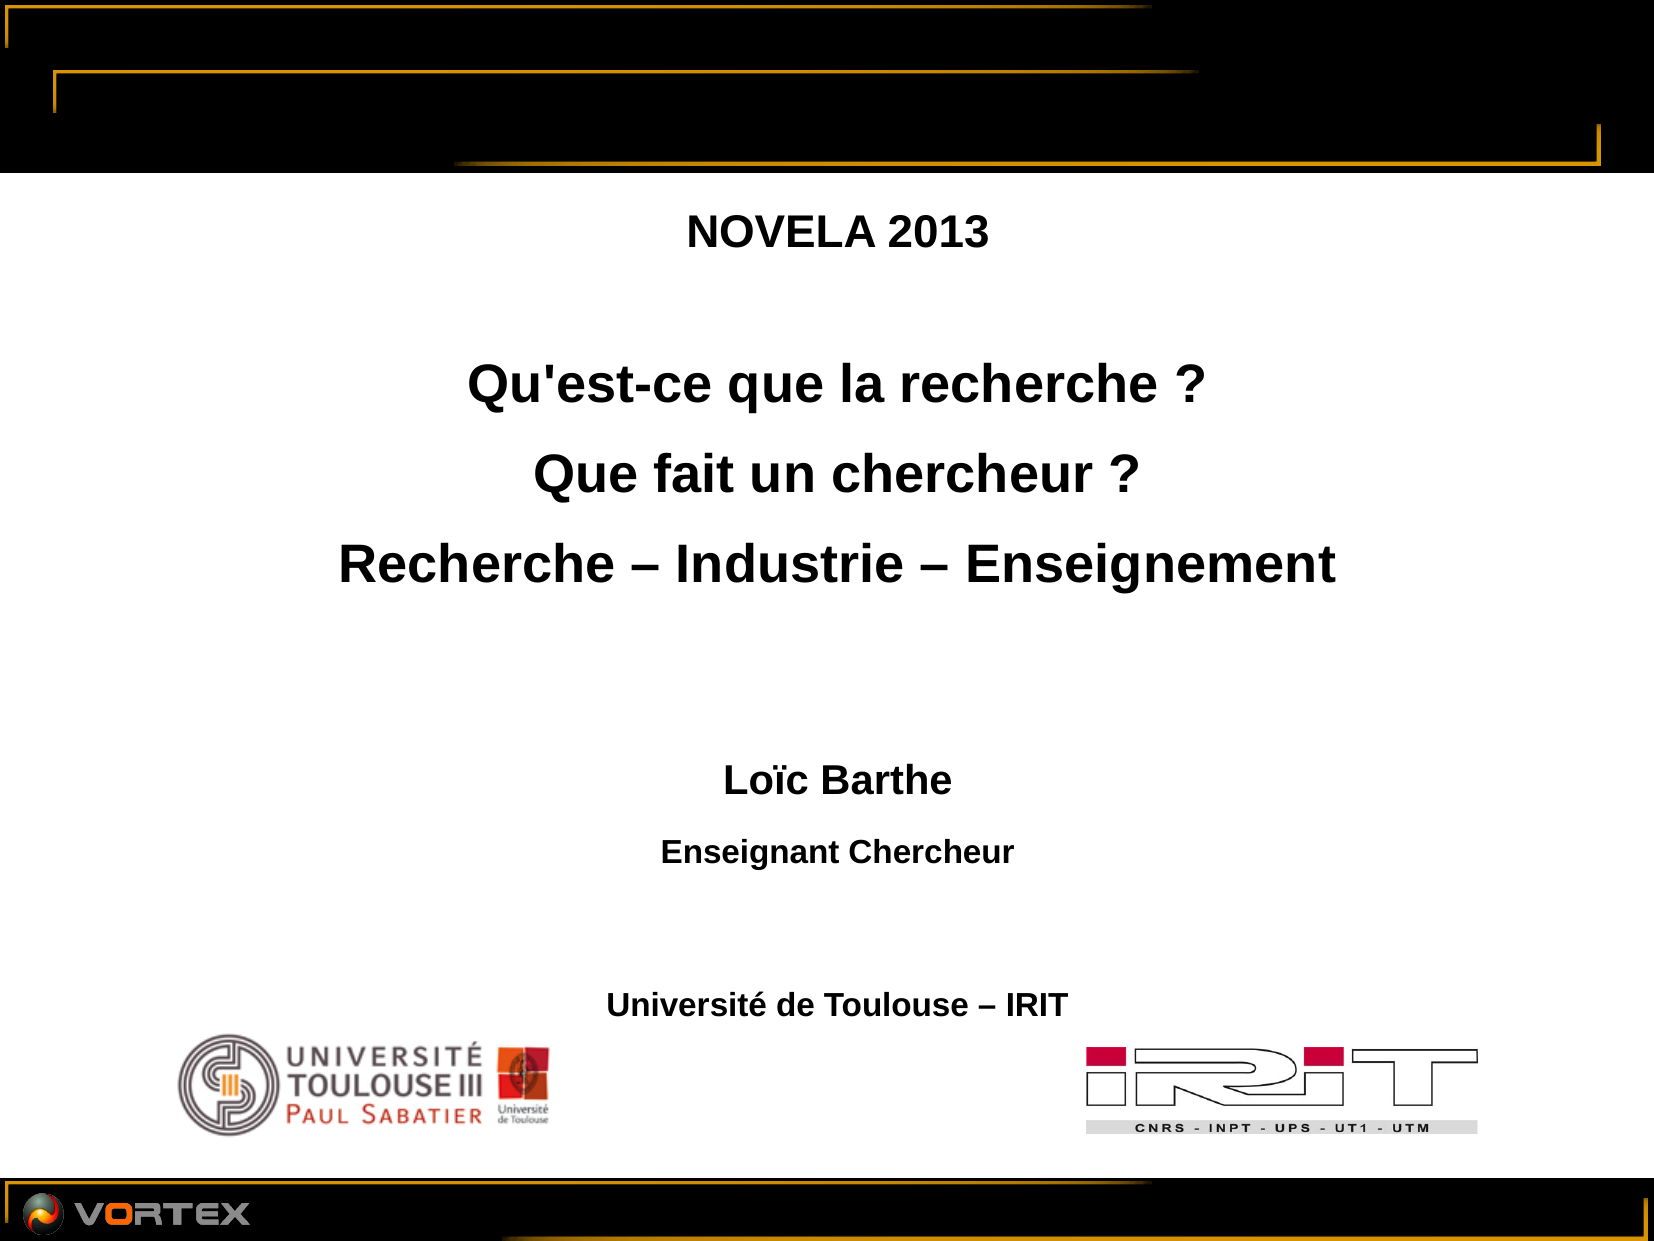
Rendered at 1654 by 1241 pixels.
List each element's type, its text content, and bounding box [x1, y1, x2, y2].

picture [5, 5, 1152, 48]
list NOVELA 2013 Qu'est-ce que la recherche ? Que fait un chercheur ? Recherche – Industrie – Enseignement Loïc Barthe Enseignant Chercheur Université de Toulouse – IRIT [58, 206, 1600, 1145]
picture [5, 1181, 1648, 1241]
picture [148, 1021, 586, 1150]
picture [1086, 1047, 1478, 1134]
picture [454, 124, 1601, 166]
picture [53, 70, 1199, 113]
